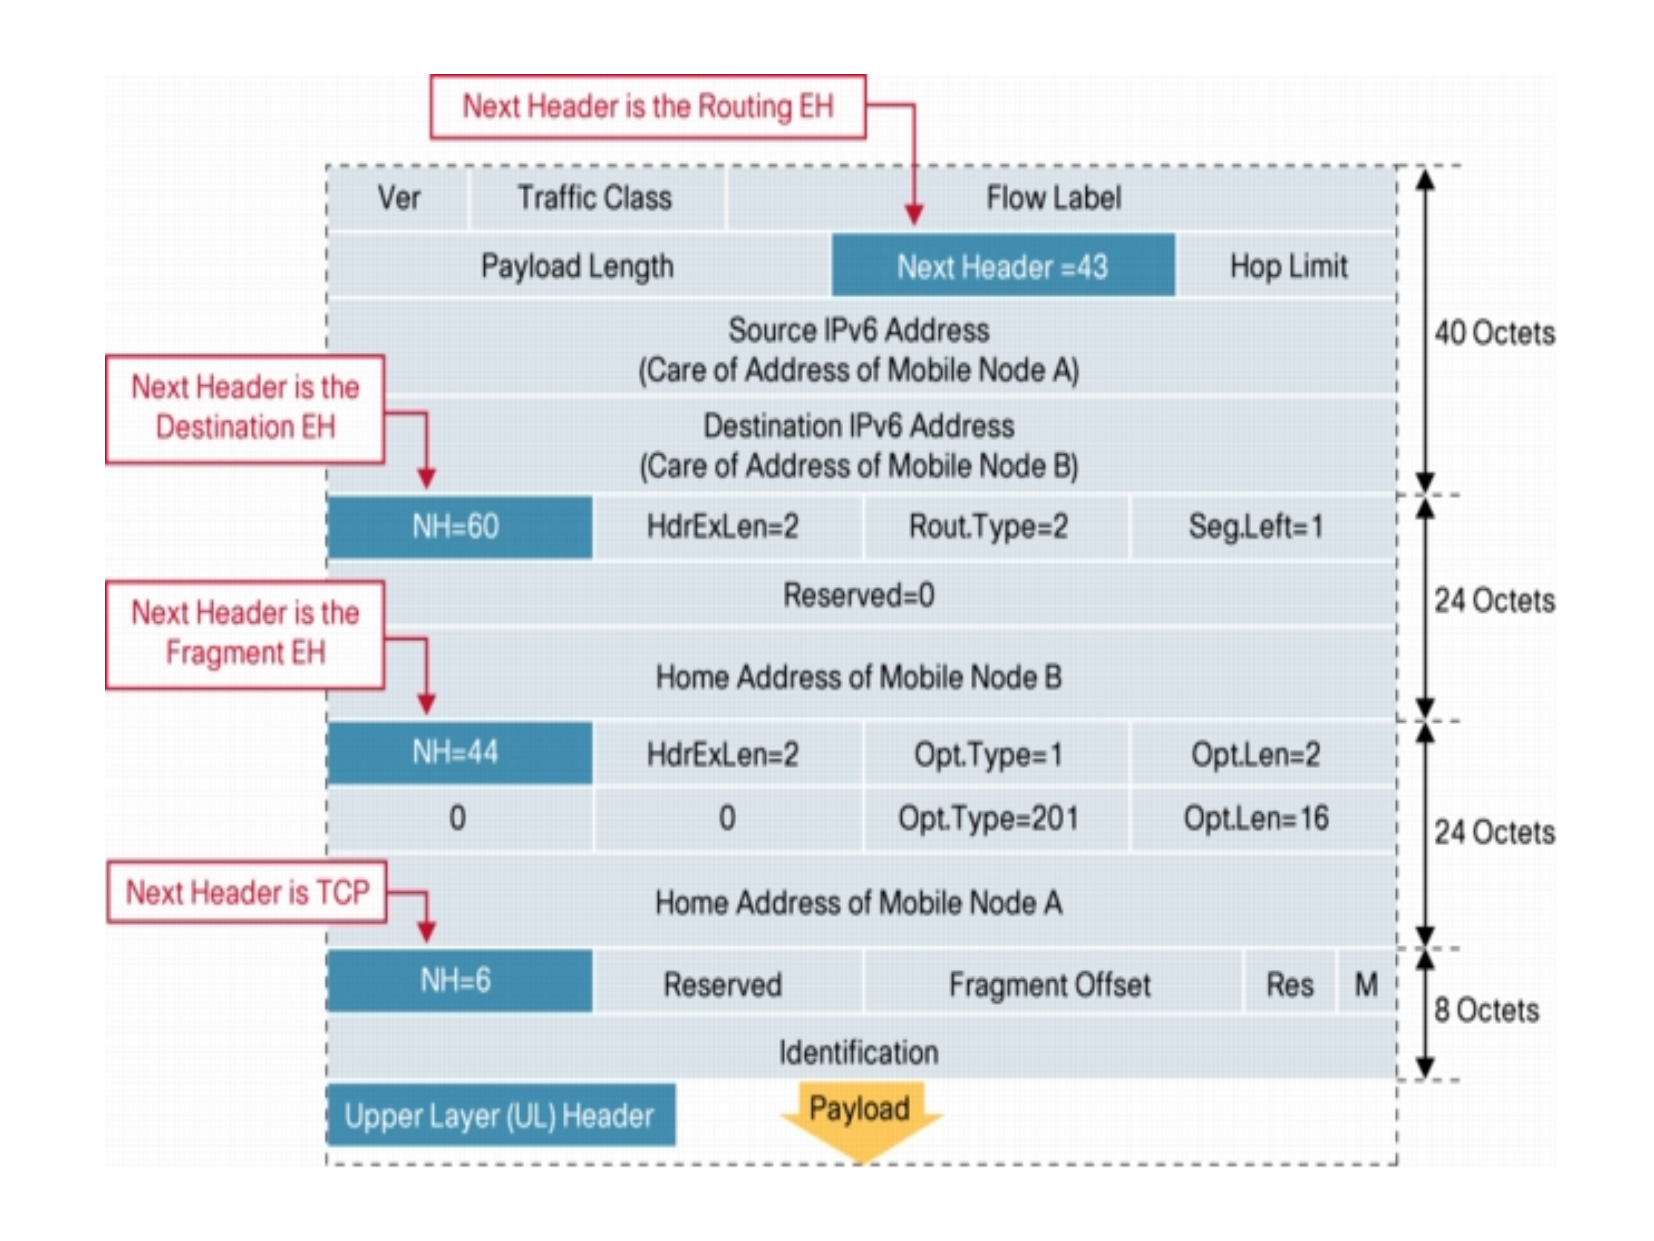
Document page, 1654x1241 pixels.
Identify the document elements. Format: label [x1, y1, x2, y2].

picture [105, 74, 1561, 1171]
